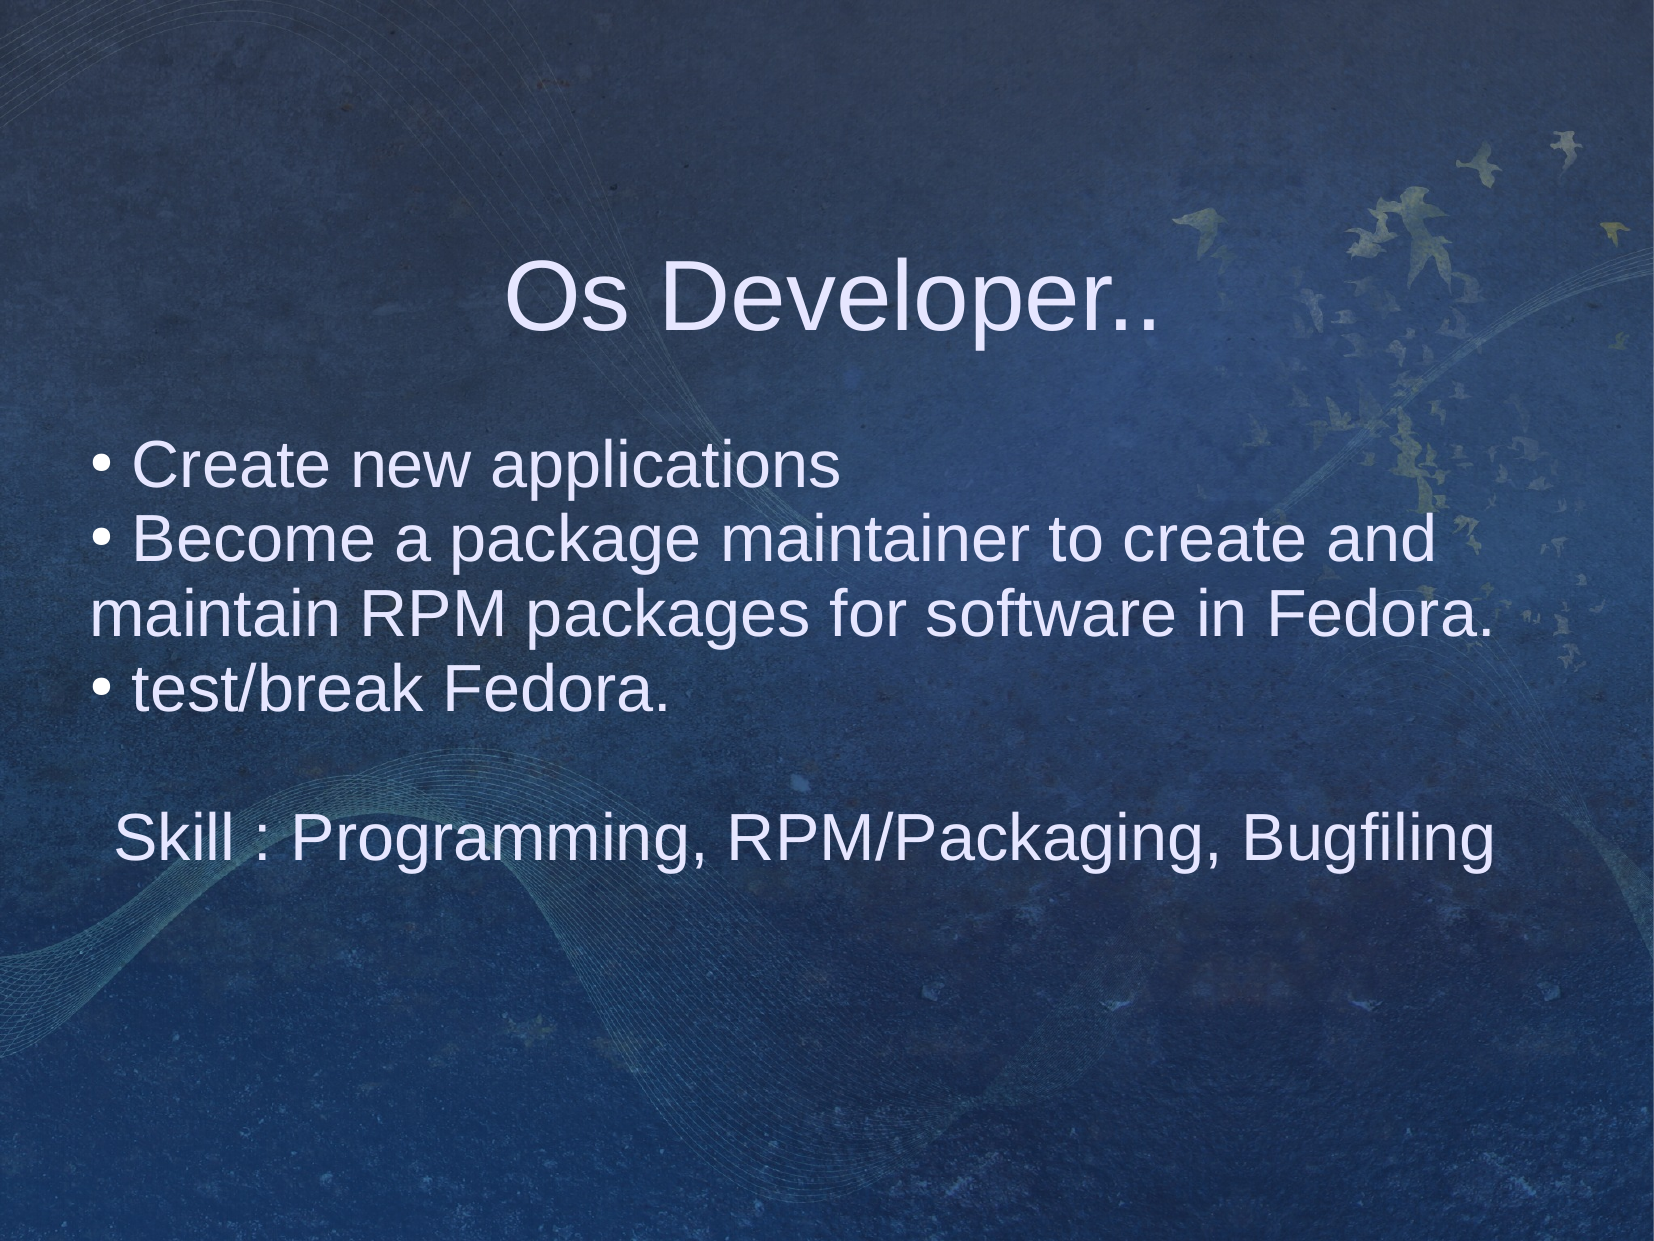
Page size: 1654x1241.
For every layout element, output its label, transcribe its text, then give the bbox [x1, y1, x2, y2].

picture [0, 0, 1654, 1241]
subtitle Os Developer.. Create new applications Become a package maintainer to create and maintain RPM packages for software in Fedora. test/break Fedora. Skill : Programming, RPM/Packaging, Bugfiling [89, 100, 1578, 1015]
